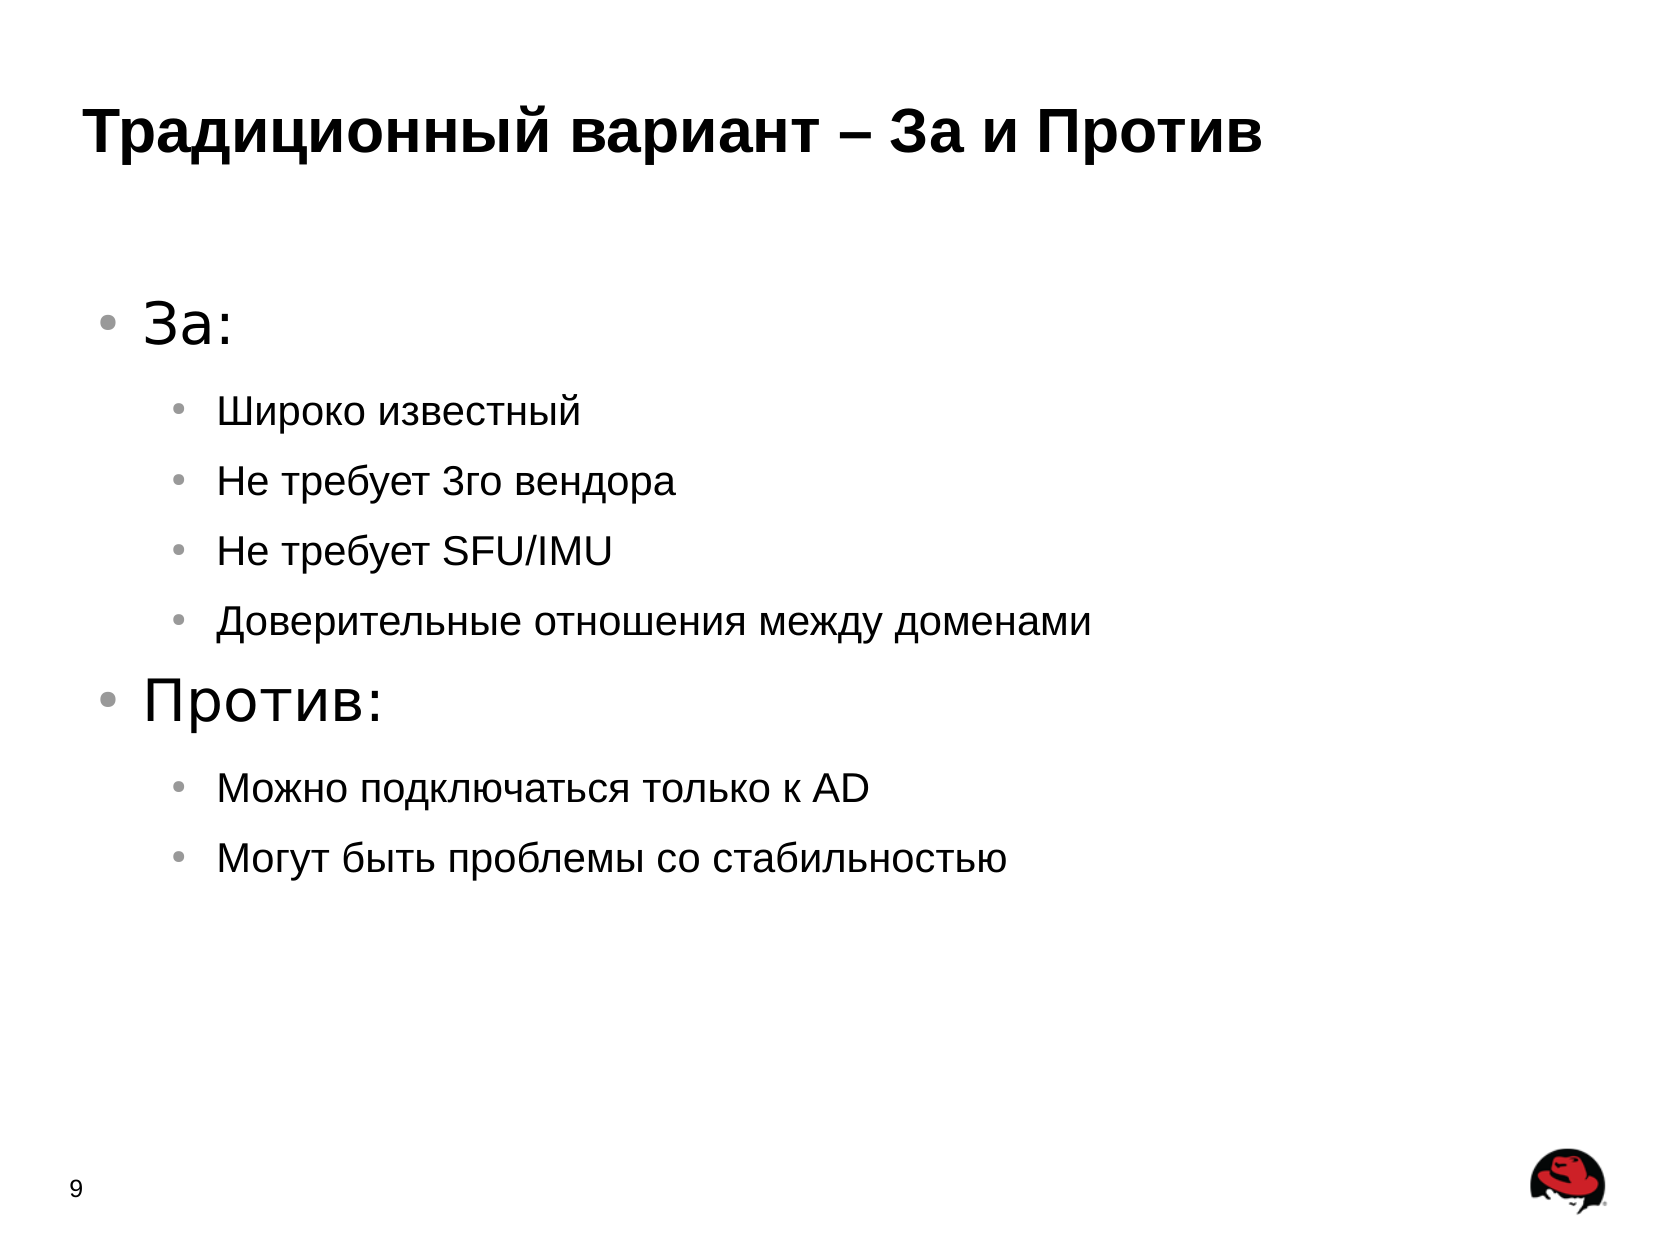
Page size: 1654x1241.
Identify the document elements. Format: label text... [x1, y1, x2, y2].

list За: Широко известный Не требует 3го вендора Не требует SFU/IMU Доверительные отношения между доменами Против: Можно подключаться только к AD Могут быть проблемы со стабильностью [82, 290, 1571, 1109]
title Традиционный вариант – За и Против [82, 37, 1571, 226]
picture [1529, 1146, 1613, 1224]
